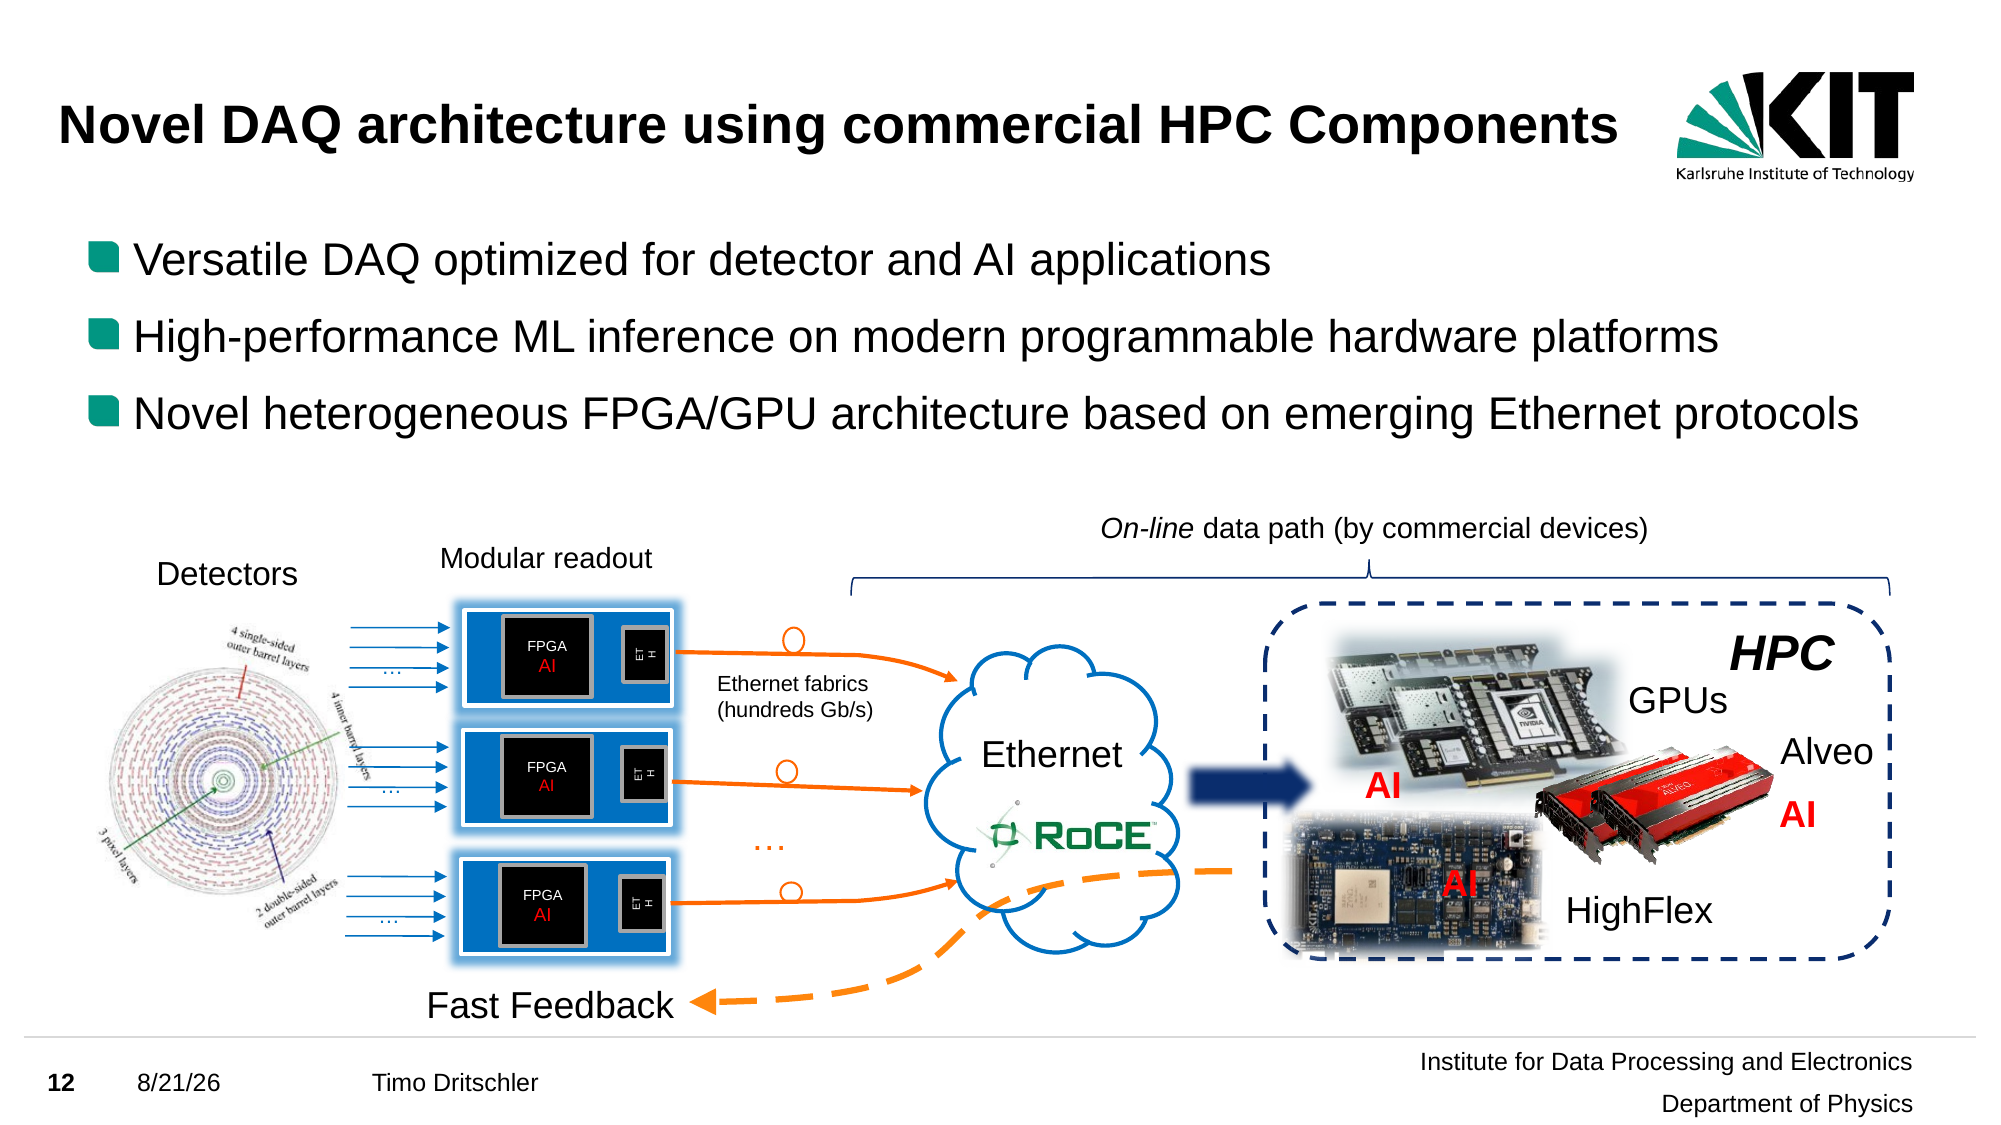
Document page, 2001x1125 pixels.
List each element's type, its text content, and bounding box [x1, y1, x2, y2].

text_box ETH [621, 747, 666, 802]
text_box AI [1764, 782, 1832, 843]
text_box On-line data path (by commercial devices) [1085, 501, 1665, 552]
text_box [464, 610, 672, 706]
picture [1677, 72, 1914, 182]
text_box Modular readout [424, 531, 783, 582]
slide_number <number> [47, 1038, 119, 1125]
title Novel DAQ architecture using commercial HPC Components [59, 29, 1656, 156]
text_box [463, 729, 671, 826]
text_box [461, 859, 669, 955]
text_box HighFlex [1550, 878, 1739, 938]
text_box Ethernet fabrics (hundreds Gb/s) [702, 661, 890, 730]
list Versatile DAQ optimized for detector and AI applications High-performance ML inference on modern programmable hardware platforms Novel heterogeneous FPGA/GPU architecture based on emerging Ethernet protocols [88, 236, 1921, 468]
text_box ETH [623, 627, 668, 682]
picture [976, 800, 1157, 868]
text_box FPGA AI [501, 735, 592, 817]
text_box [1195, 770, 1305, 802]
text_box … [735, 805, 804, 866]
picture [96, 623, 373, 930]
text_box AI [1426, 851, 1494, 912]
text_box HPC [1714, 612, 1850, 688]
text_box Detectors [141, 544, 314, 600]
picture [1277, 619, 1774, 968]
text_box … [363, 893, 415, 935]
text_box Ethernet [966, 722, 1138, 783]
text_box ETH [619, 876, 664, 931]
text_box GPUs [1613, 668, 1744, 729]
text_box Fast Feedback [411, 973, 690, 1034]
text_box … [366, 645, 419, 687]
text_box Alveo [1765, 719, 1889, 780]
slide_number 3/10/21 [137, 1038, 362, 1125]
text_box … [365, 764, 417, 806]
text_box AI [1349, 753, 1418, 804]
text_box FPGA AI [499, 865, 586, 947]
text_box FPGA AI [503, 616, 592, 698]
